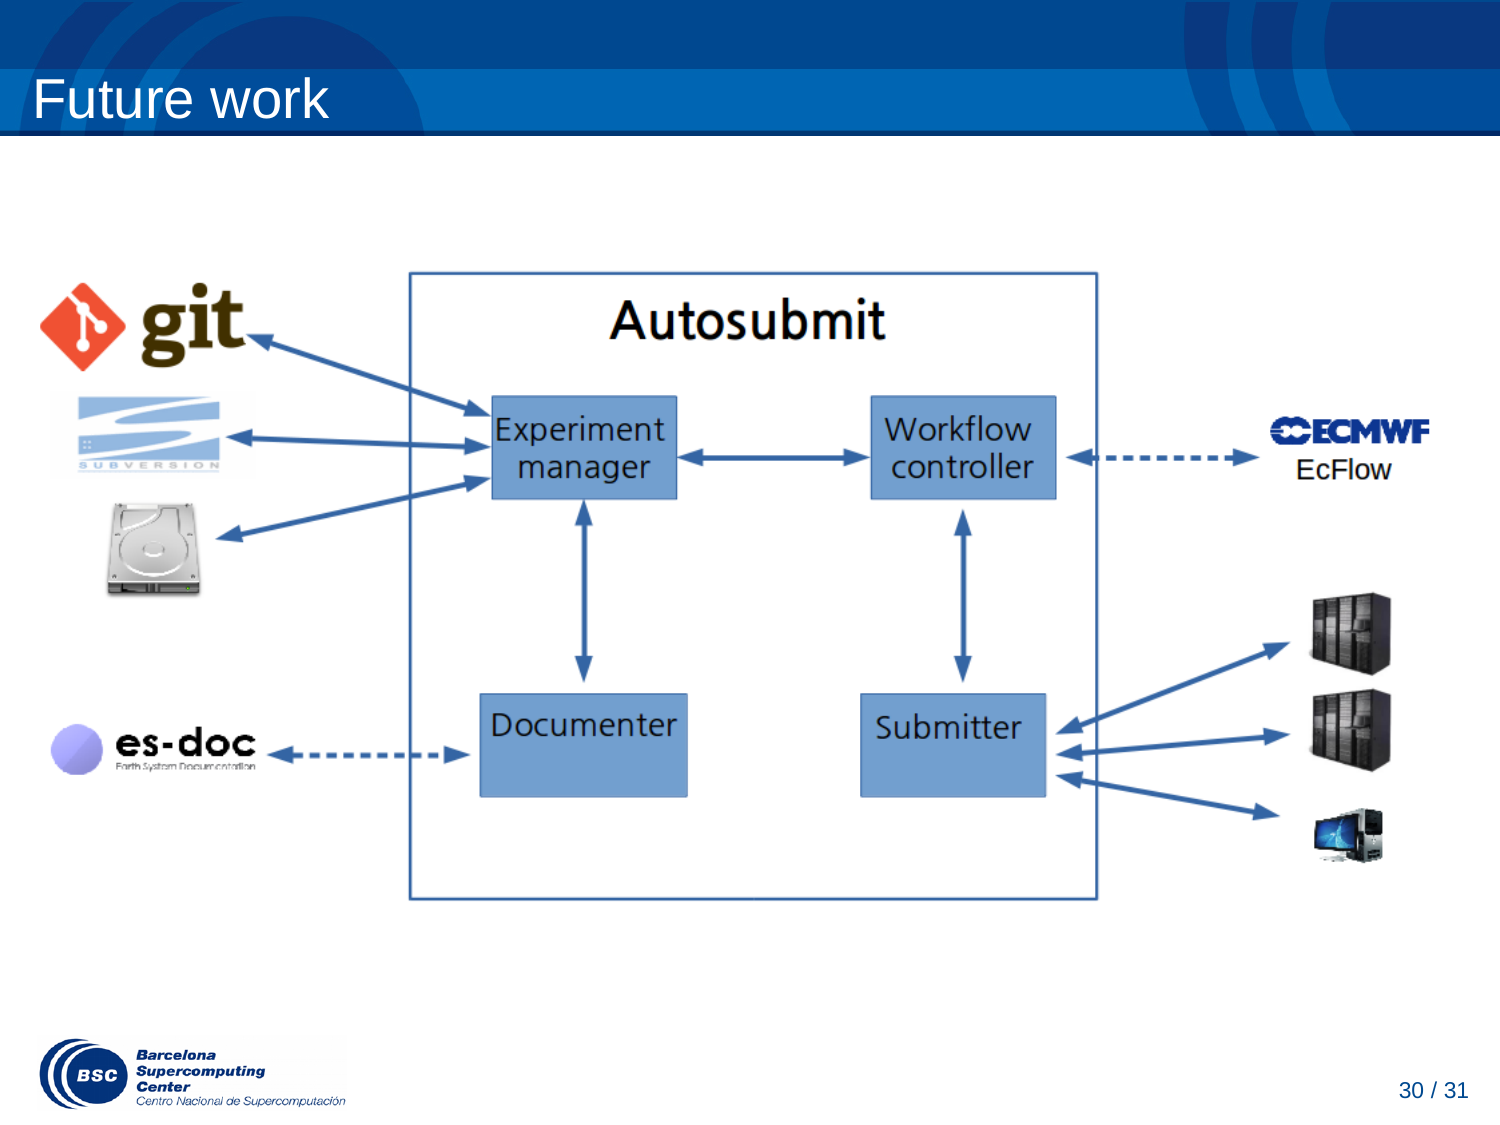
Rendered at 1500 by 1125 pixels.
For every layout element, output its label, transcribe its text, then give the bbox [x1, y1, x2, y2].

picture [0, 0, 1500, 136]
title Future work [17, 7, 1483, 138]
picture [35, 251, 1456, 910]
text_box <number> / 31 [1364, 1042, 1484, 1111]
picture [37, 1035, 347, 1111]
